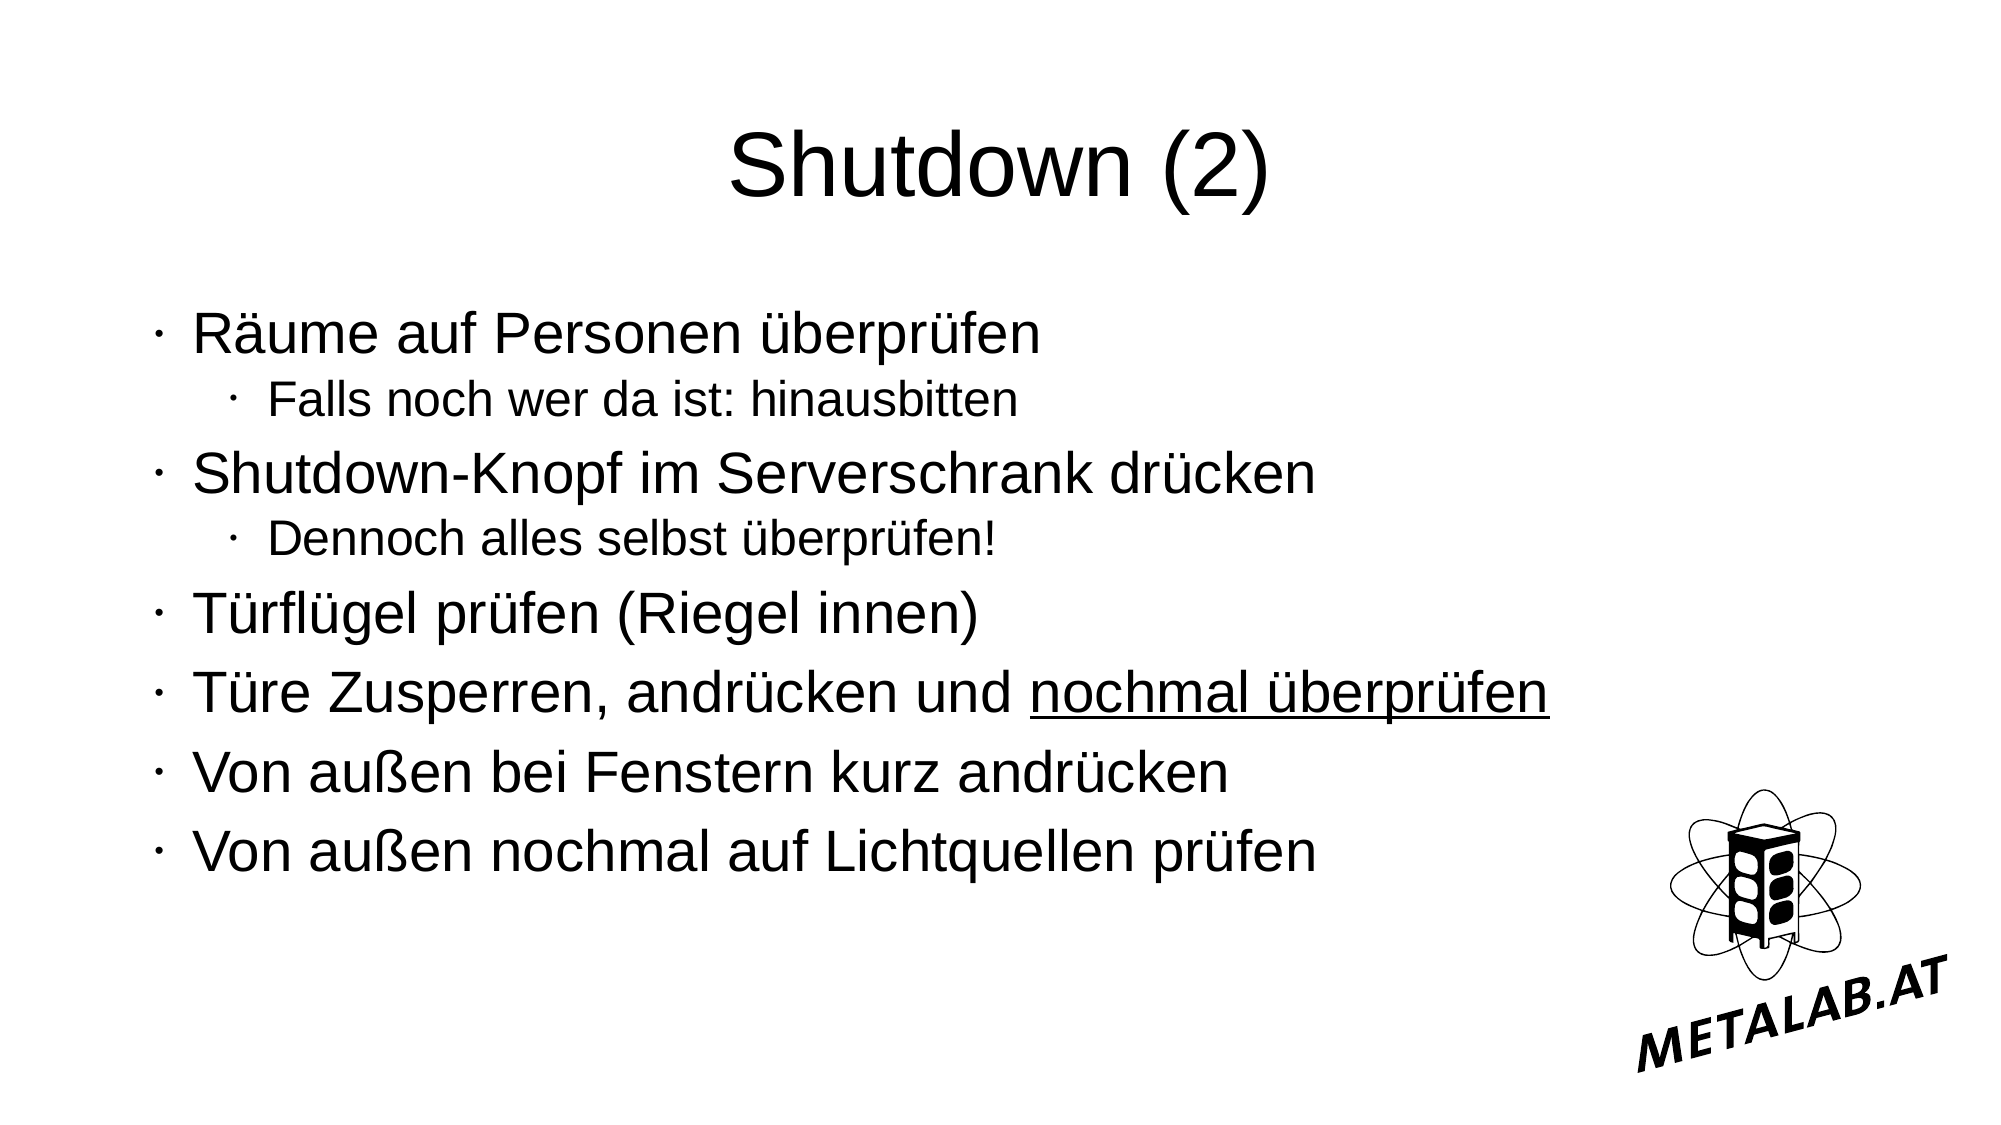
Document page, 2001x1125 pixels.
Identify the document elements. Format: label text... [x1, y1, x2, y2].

list Räume auf Personen überprüfen Falls noch wer da ist: hinausbitten Shutdown-Knopf im Serverschrank drücken Dennoch alles selbst überprüfen! Türflügel prüfen (Riegel innen) Türe Zusperren, andrücken und nochmal überprüfen Von außen bei Fenstern kurz andrücken Von außen nochmal auf Lichtquellen prüfen [137, 299, 1863, 1014]
title Shutdown (2) [137, 59, 1863, 278]
